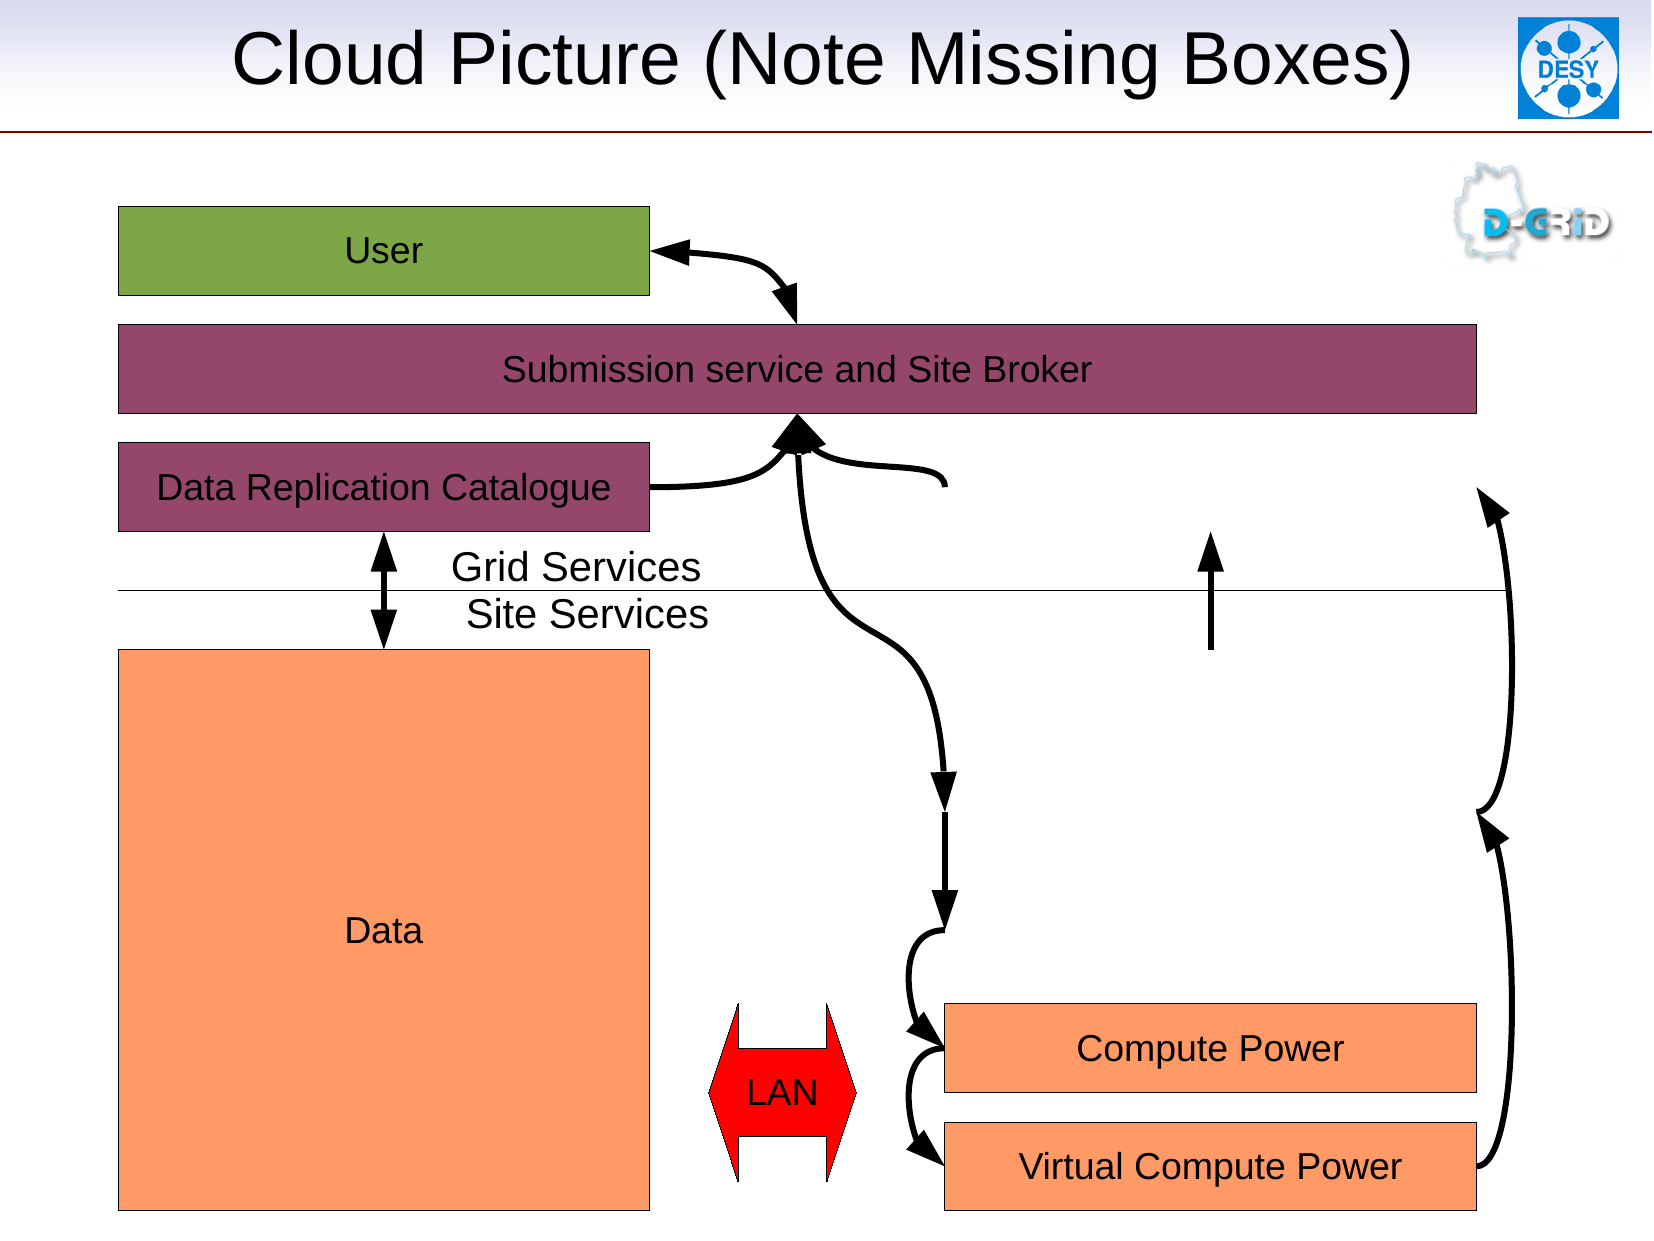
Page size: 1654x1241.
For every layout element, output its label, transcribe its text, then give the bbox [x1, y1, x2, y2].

title Cloud Picture (Note Missing Boxes) [82, 0, 1565, 119]
text_box Data [118, 649, 650, 1211]
text_box Compute Power [944, 1003, 1477, 1093]
picture [1565, 17, 1619, 119]
text_box LAN [708, 1003, 857, 1182]
text_box User [118, 206, 650, 296]
text_box Submission service and Site Broker [118, 324, 1477, 414]
text_box Data Replication Catalogue [118, 442, 650, 532]
picture [1417, 147, 1646, 266]
text_box Virtual Compute Power [944, 1122, 1477, 1211]
